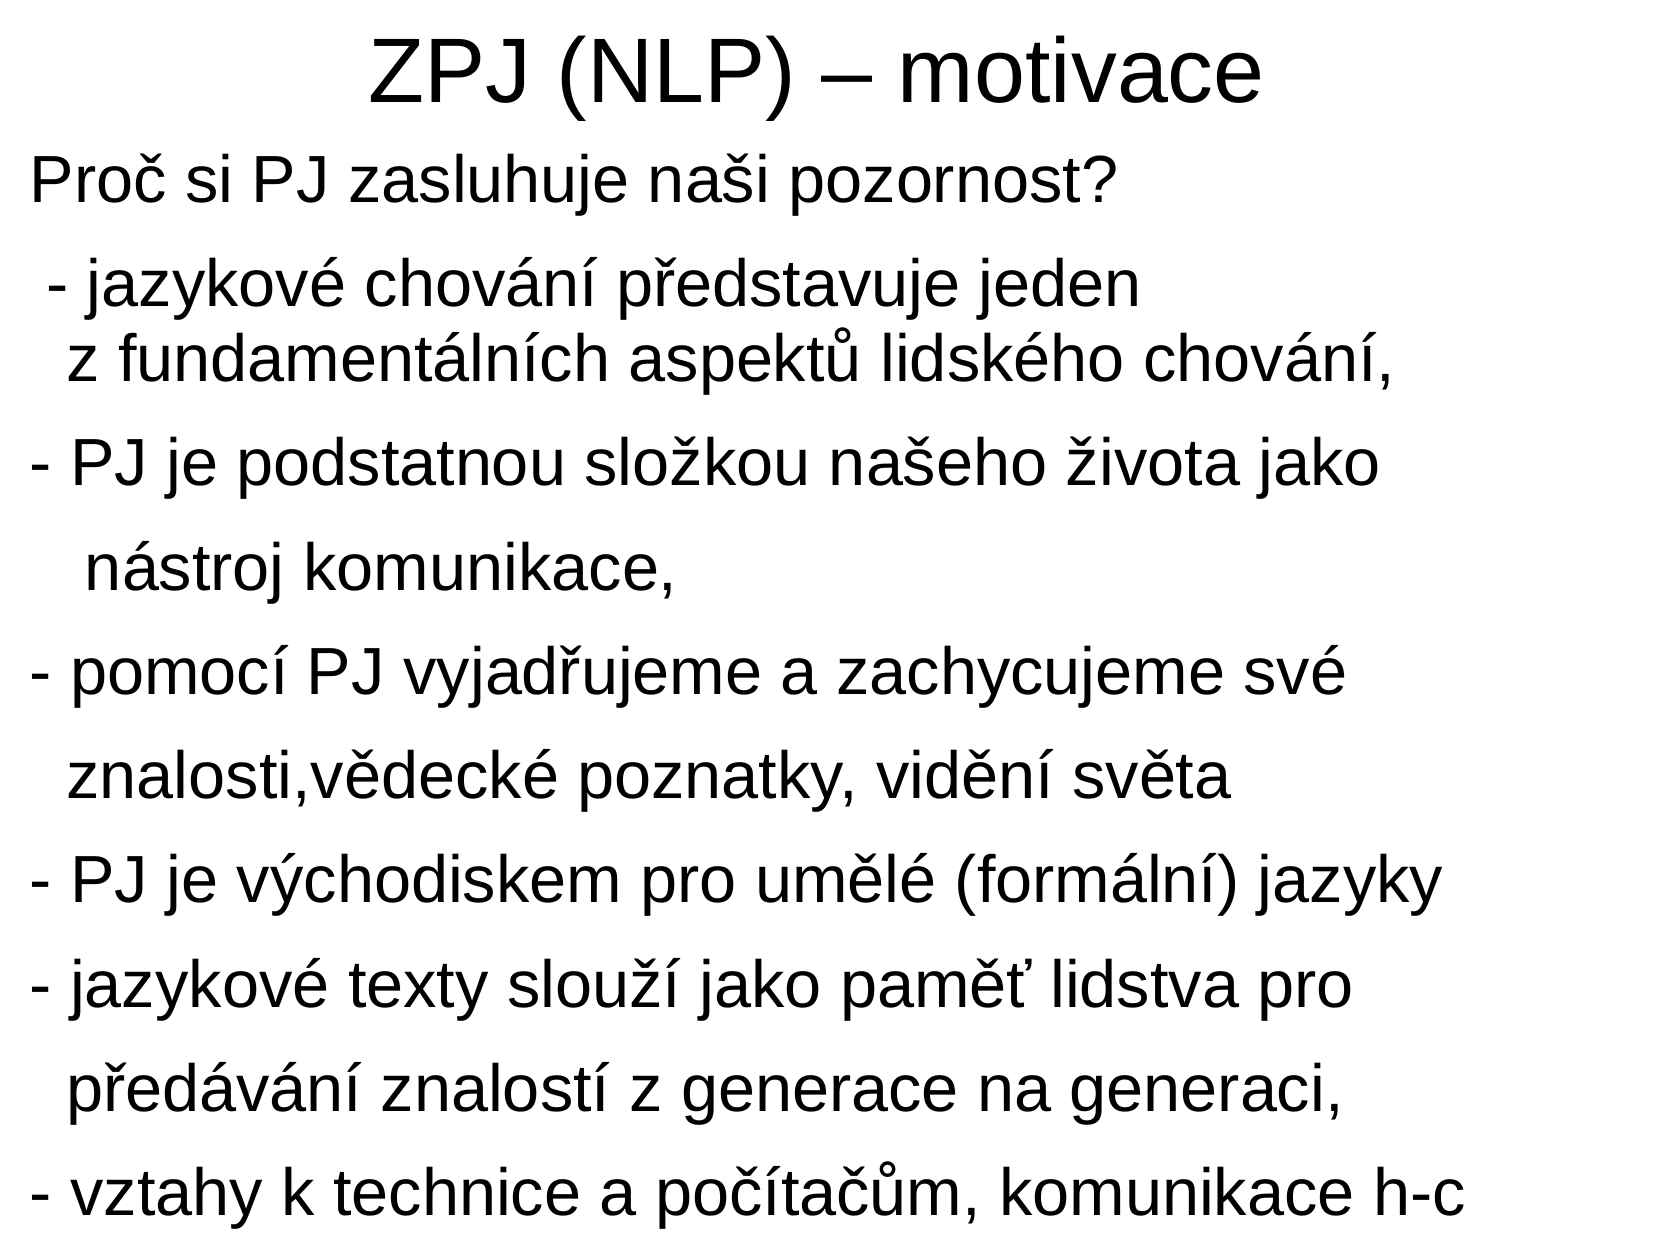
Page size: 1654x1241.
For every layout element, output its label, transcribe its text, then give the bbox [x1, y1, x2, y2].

title ZPJ (NLP) – motivace [69, 0, 1565, 148]
list Proč si PJ zasluhuje naši pozornost? - jazykové chování představuje jeden z fundamentálních aspektů lidského chování, - PJ je podstatnou složkou našeho života jako nástroj komunikace, - pomocí PJ vyjadřujeme a zachycujeme své znalosti,vědecké poznatky, vidění světa - PJ je východiskem pro umělé (formální) jazyky - jazykové texty slouží jako paměť lidstva pro předávání znalostí z generace na generaci, - vztahy k technice a počítačům, komunikace h-c [29, 141, 1536, 1241]
